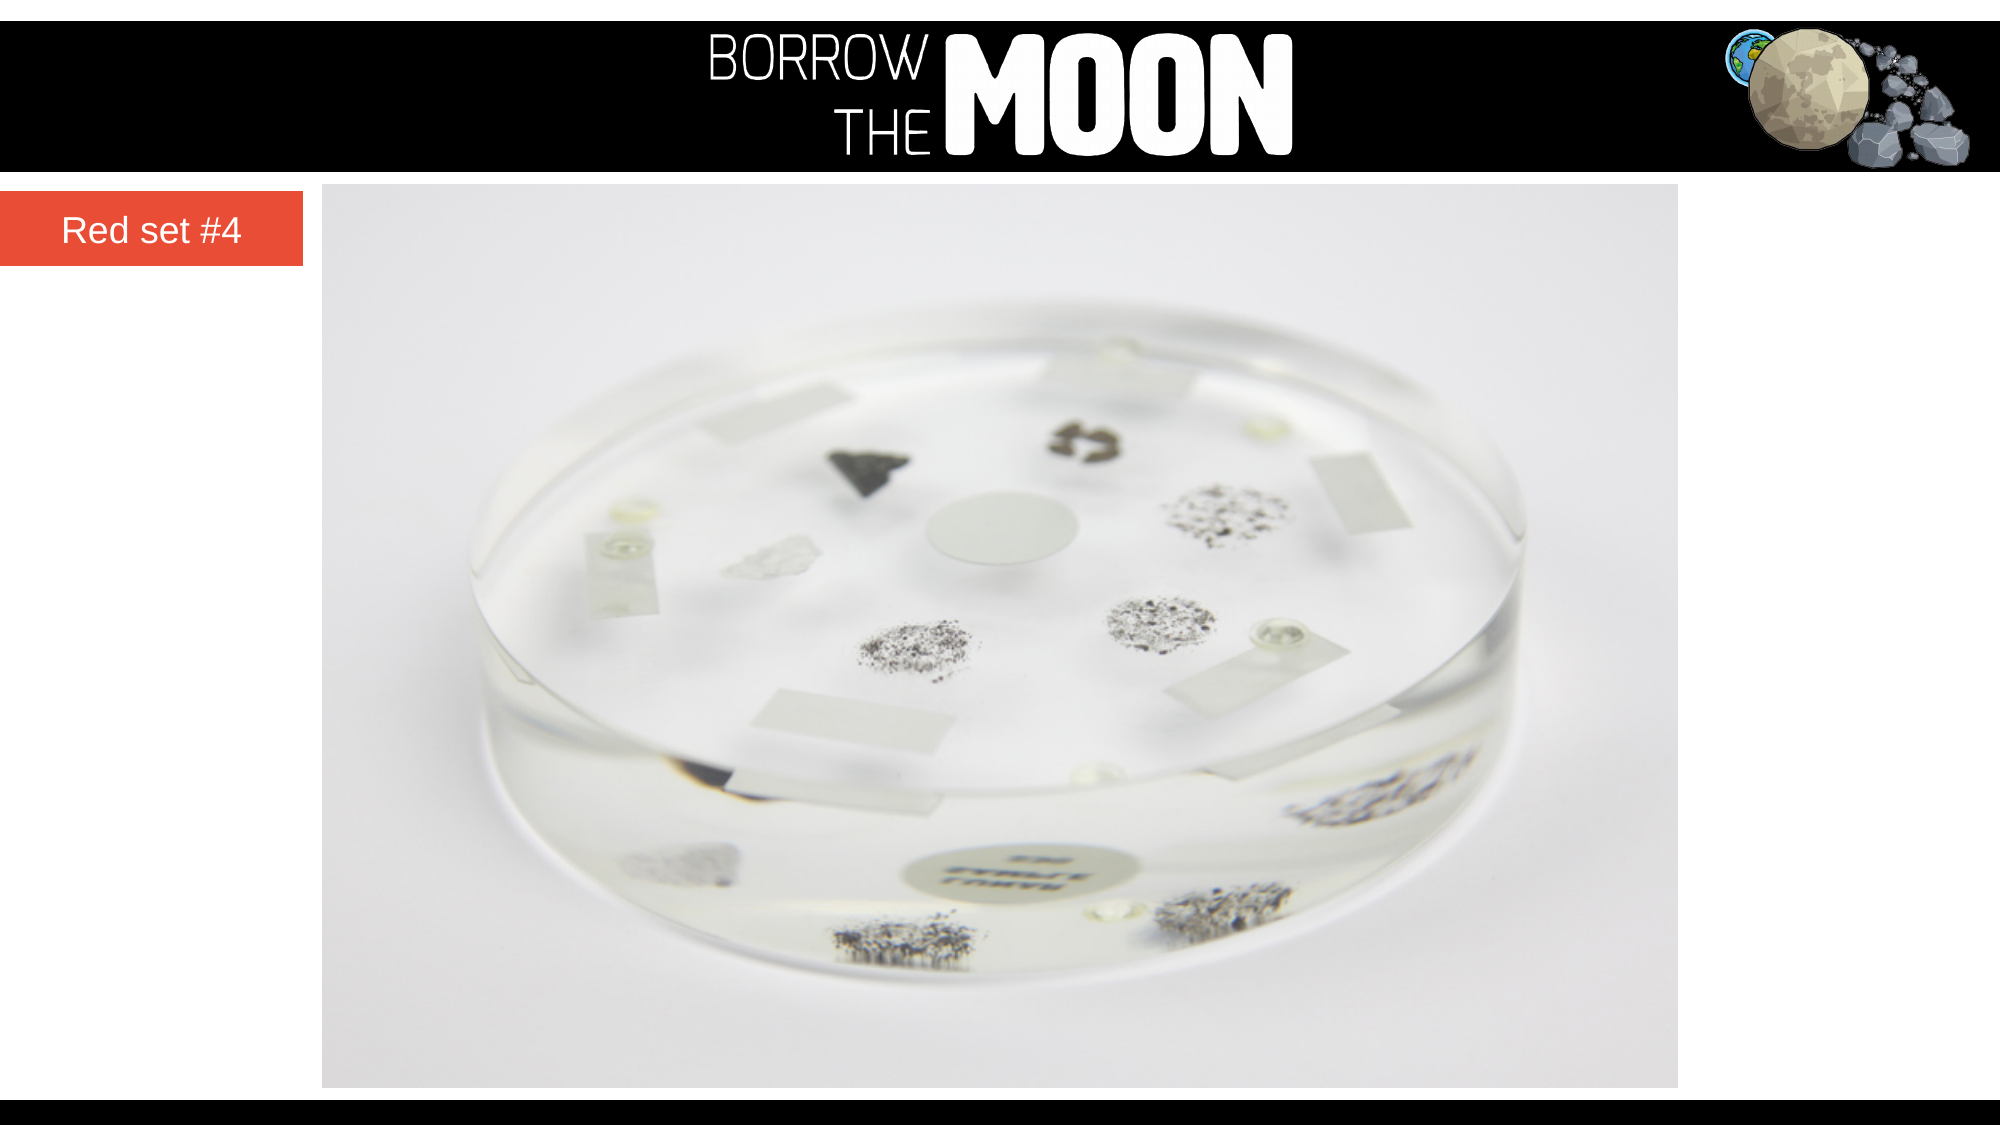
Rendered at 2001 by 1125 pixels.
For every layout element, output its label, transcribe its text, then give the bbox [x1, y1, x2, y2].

picture [322, 184, 1678, 1088]
text_box Red set #4 [0, 191, 303, 266]
